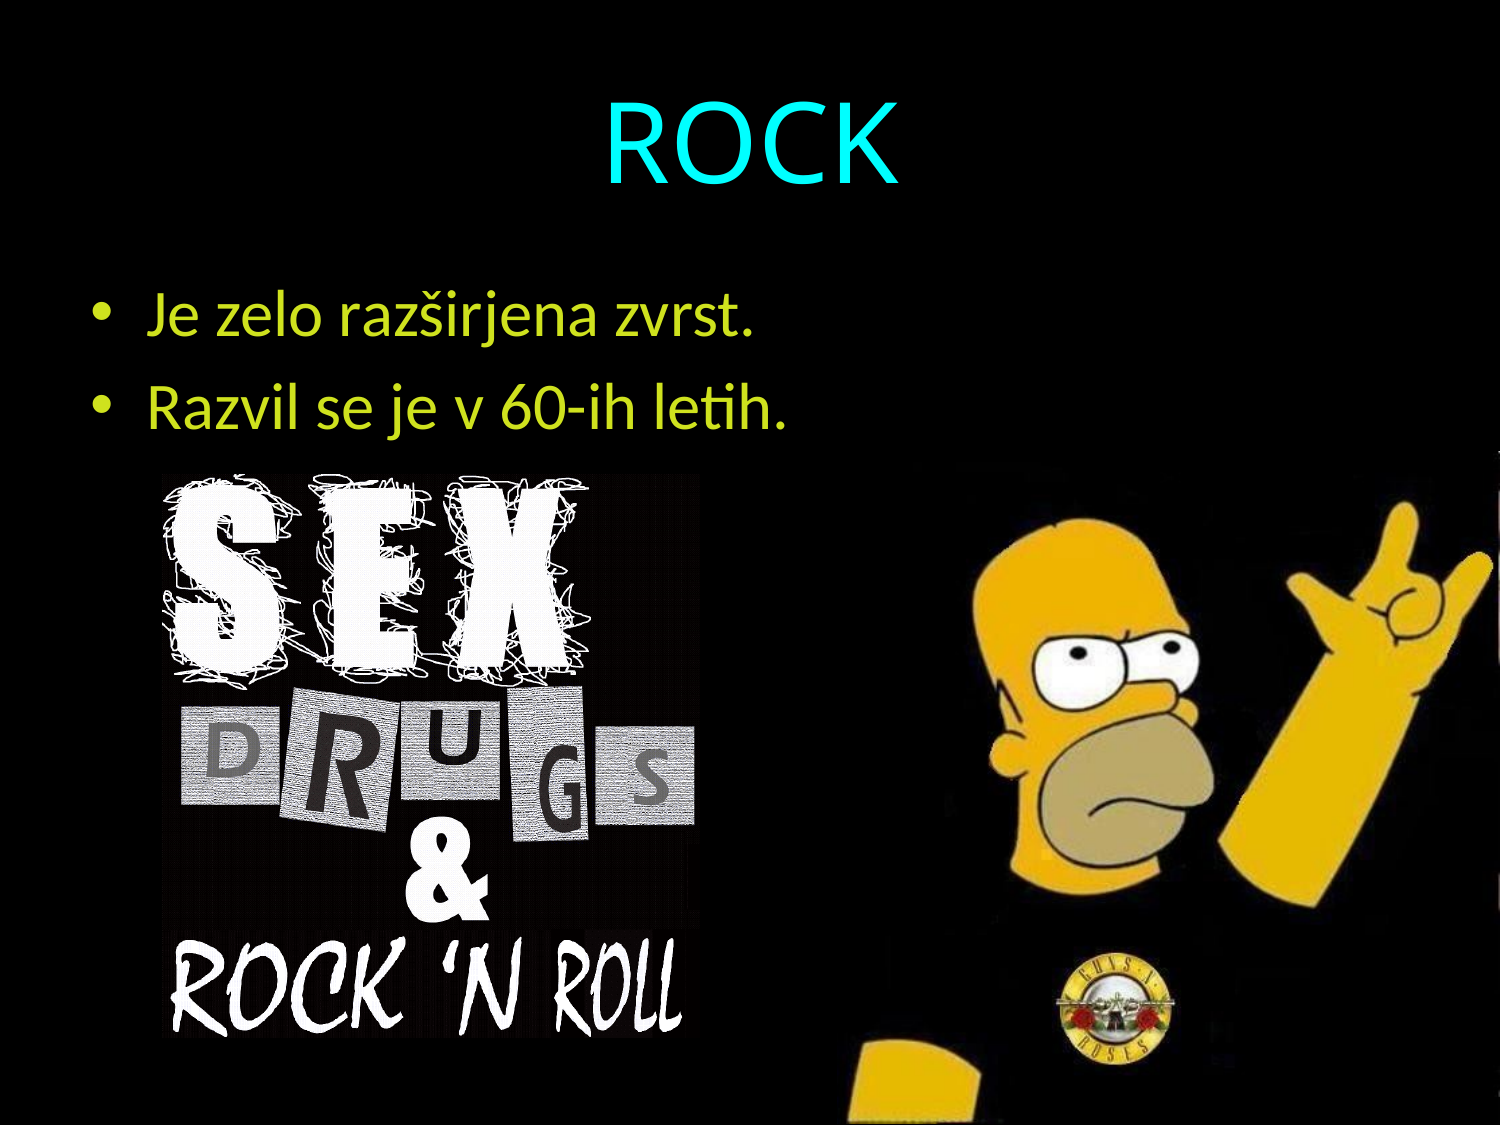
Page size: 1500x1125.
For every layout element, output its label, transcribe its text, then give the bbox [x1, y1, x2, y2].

list Je zelo razširjena zvrst. Razvil se je v 60-ih letih. [75, 262, 1425, 500]
picture [837, 451, 1500, 1124]
picture [162, 474, 700, 1038]
title ROCK [75, 45, 1425, 233]
